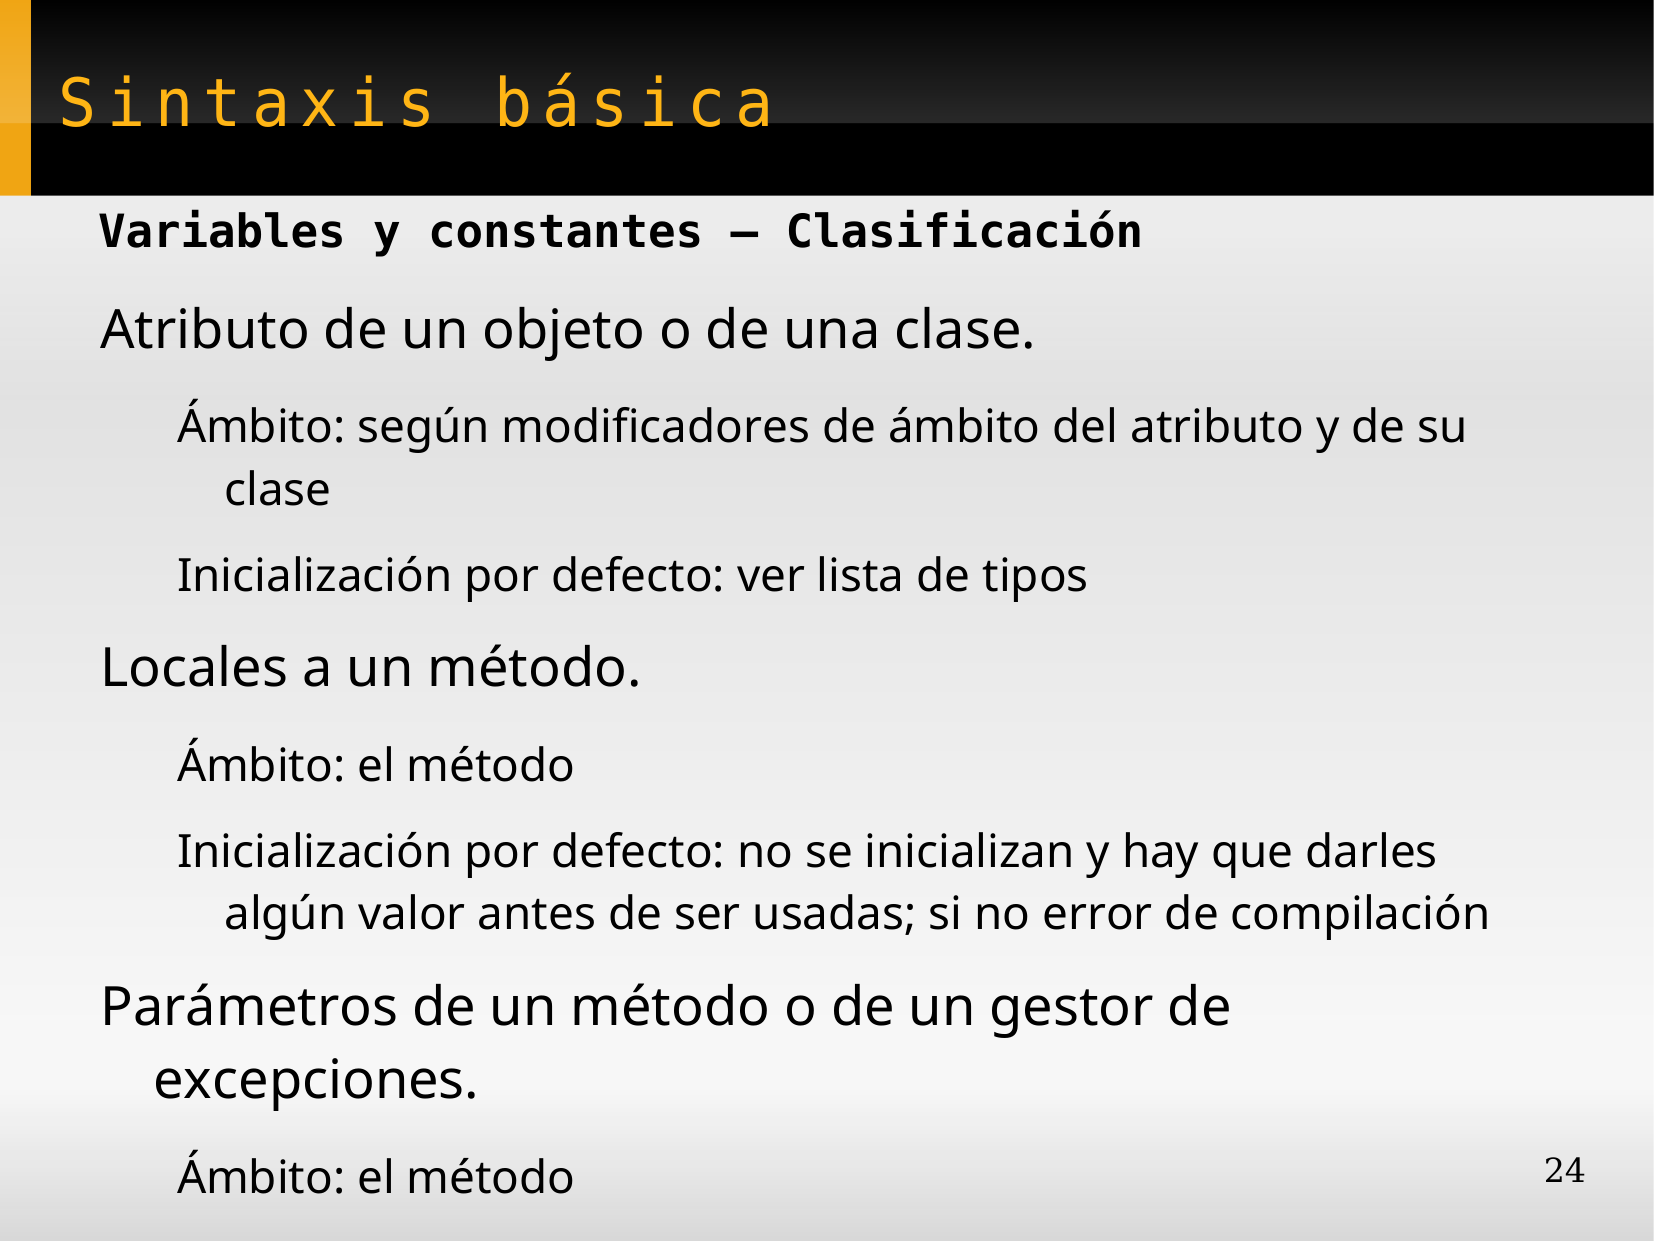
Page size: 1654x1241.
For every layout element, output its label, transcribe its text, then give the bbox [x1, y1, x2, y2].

text_box Variables y constantes – Clasificación [83, 197, 1158, 266]
list Atributo de un objeto o de una clase. Ámbito: según modificadores de ámbito del atributo y de su clase Inicialización por defecto: ver lista de tipos Locales a un método. Ámbito: el método Inicialización por defecto: no se inicializan y hay que darles algún valor antes de ser usadas; si no error de compilación Parámetros de un método o de un gestor de excepciones. Ámbito: el método Inicialización: el valor de la llamada. (No hay variables globales ni modulares) [82, 290, 1571, 1169]
picture [0, 0, 1654, 1241]
title Sintaxis básica [59, 29, 1595, 178]
